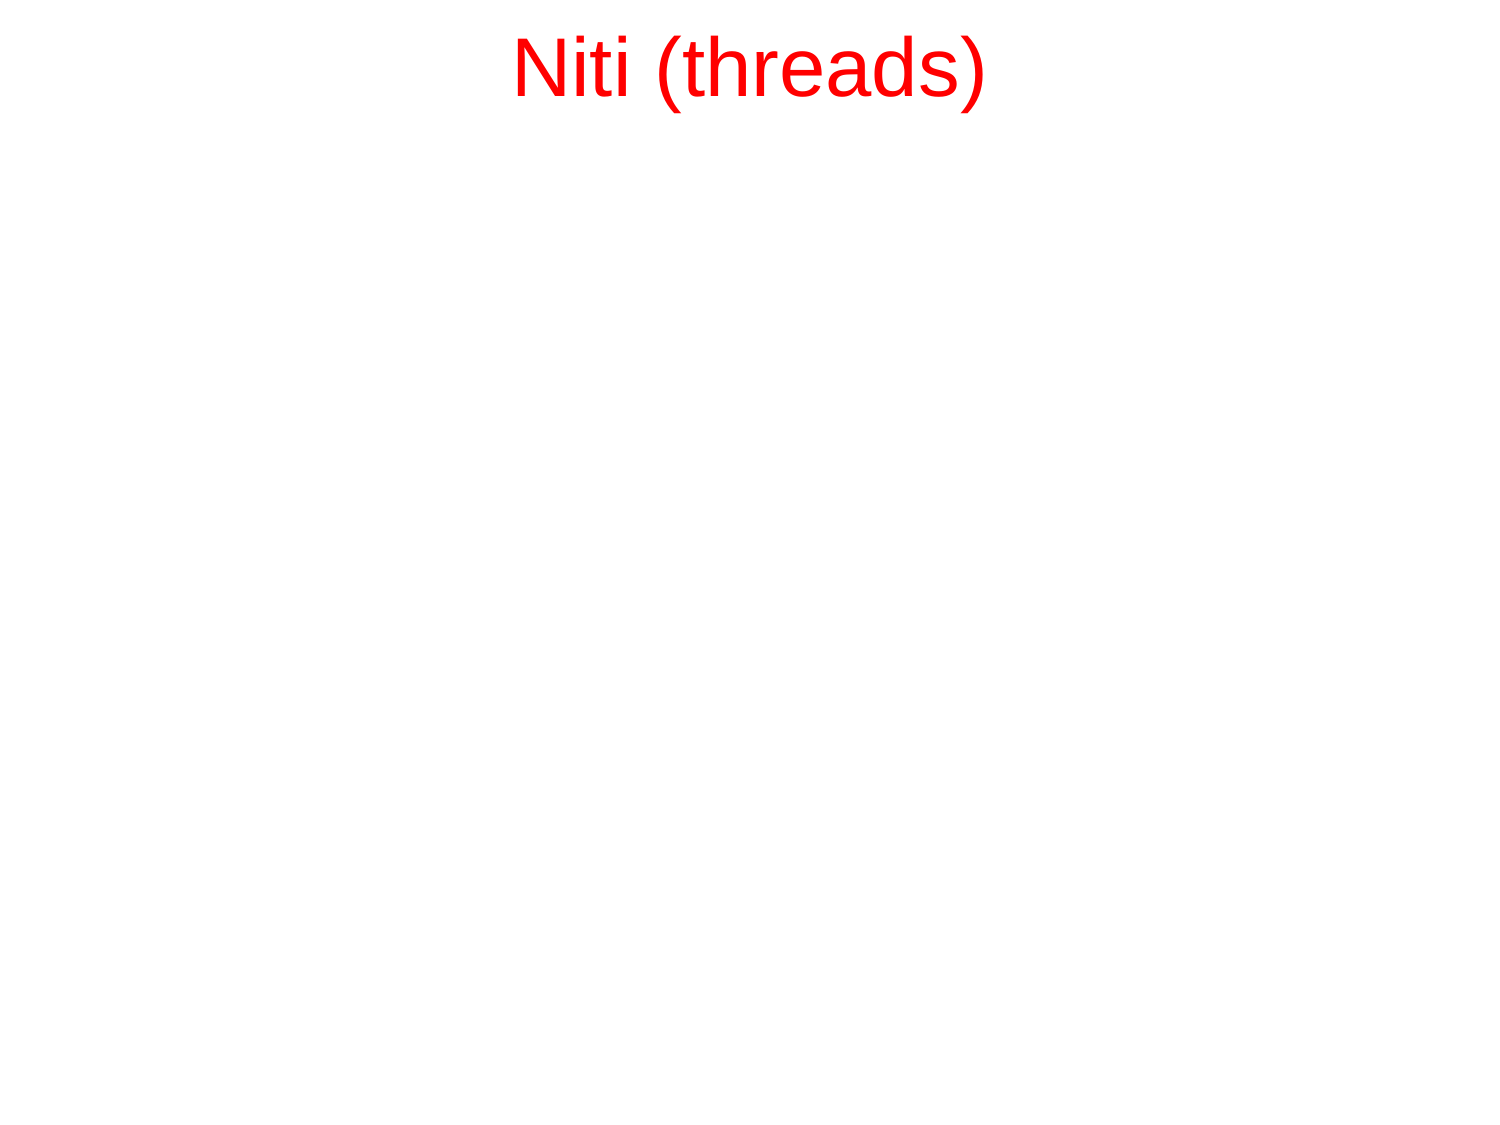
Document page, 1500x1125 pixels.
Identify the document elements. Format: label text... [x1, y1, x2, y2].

title Niti (threads) [112, 0, 1388, 126]
